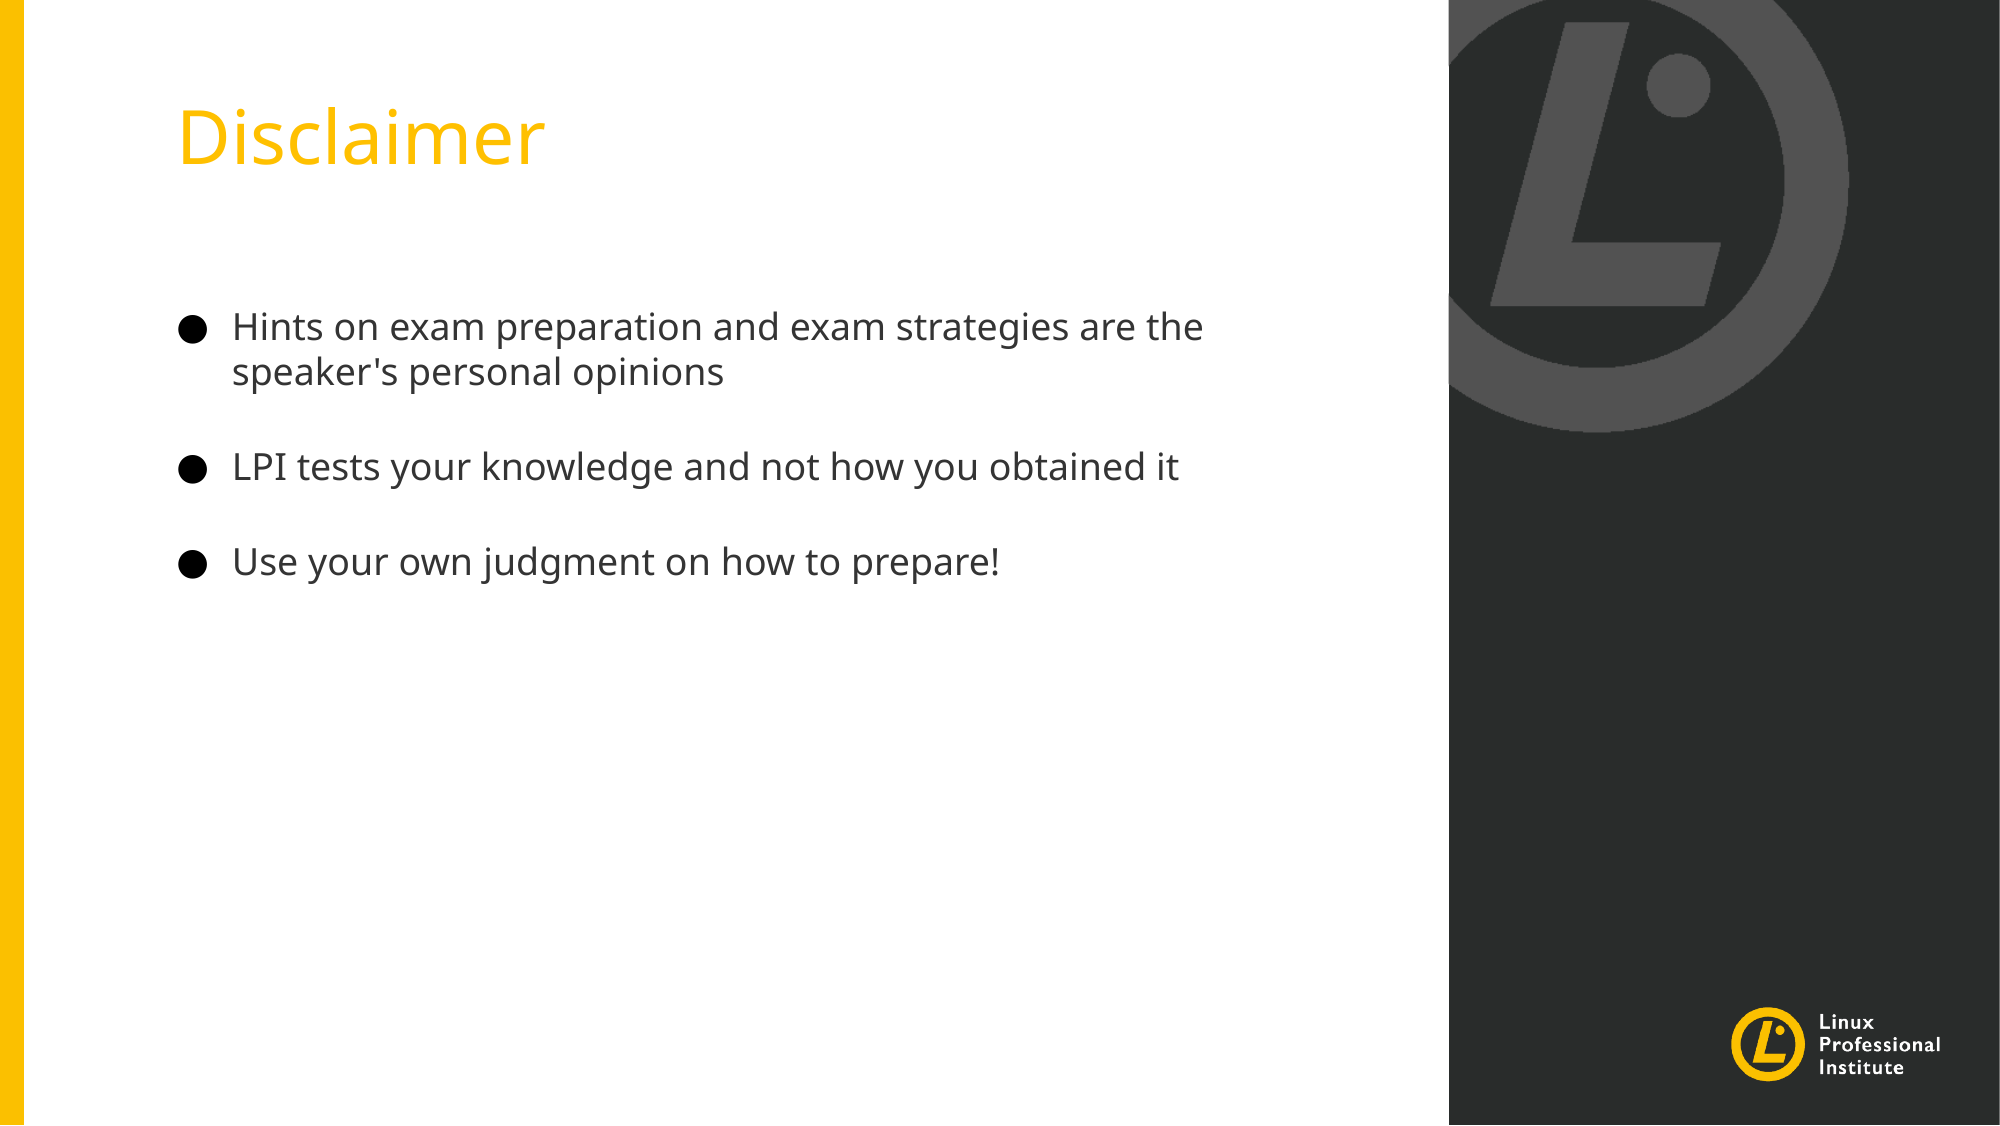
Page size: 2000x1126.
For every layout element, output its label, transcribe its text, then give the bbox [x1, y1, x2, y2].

picture [1448, 0, 1888, 466]
text_box Hints on exam preparation and exam strategies are the speaker's personal opinions LPI tests your knowledge and not how you obtained it Use your own judgment on how to prepare! [161, 406, 1266, 614]
picture [1701, 987, 1969, 1101]
text_box [1449, 0, 2000, 1125]
text_box Disclaimer [161, 99, 1266, 406]
text_box [0, 0, 24, 1125]
